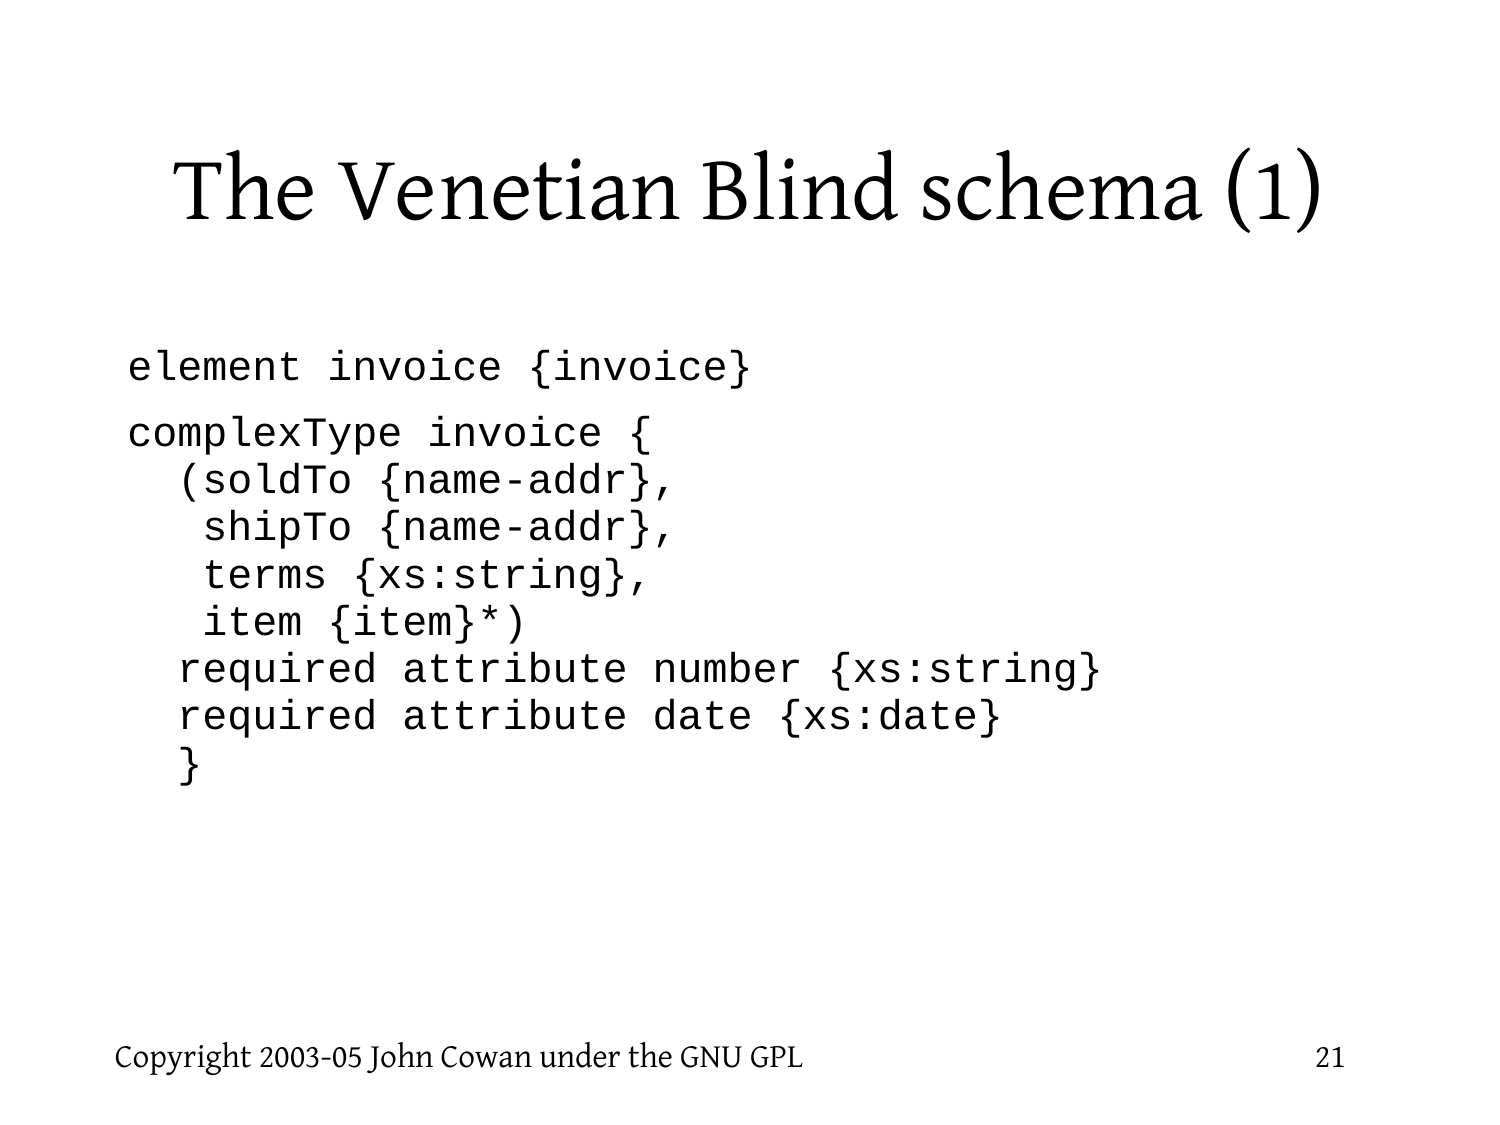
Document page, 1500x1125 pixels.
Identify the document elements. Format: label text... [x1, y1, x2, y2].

title The Venetian Blind schema (1) [112, 92, 1388, 296]
text_box element invoice {invoice} complexType invoice { (soldTo {name-addr}, shipTo {name-addr}, terms {xs:string}, item {item}*) required attribute number {xs:string} required attribute date {xs:date} } [112, 337, 1426, 840]
